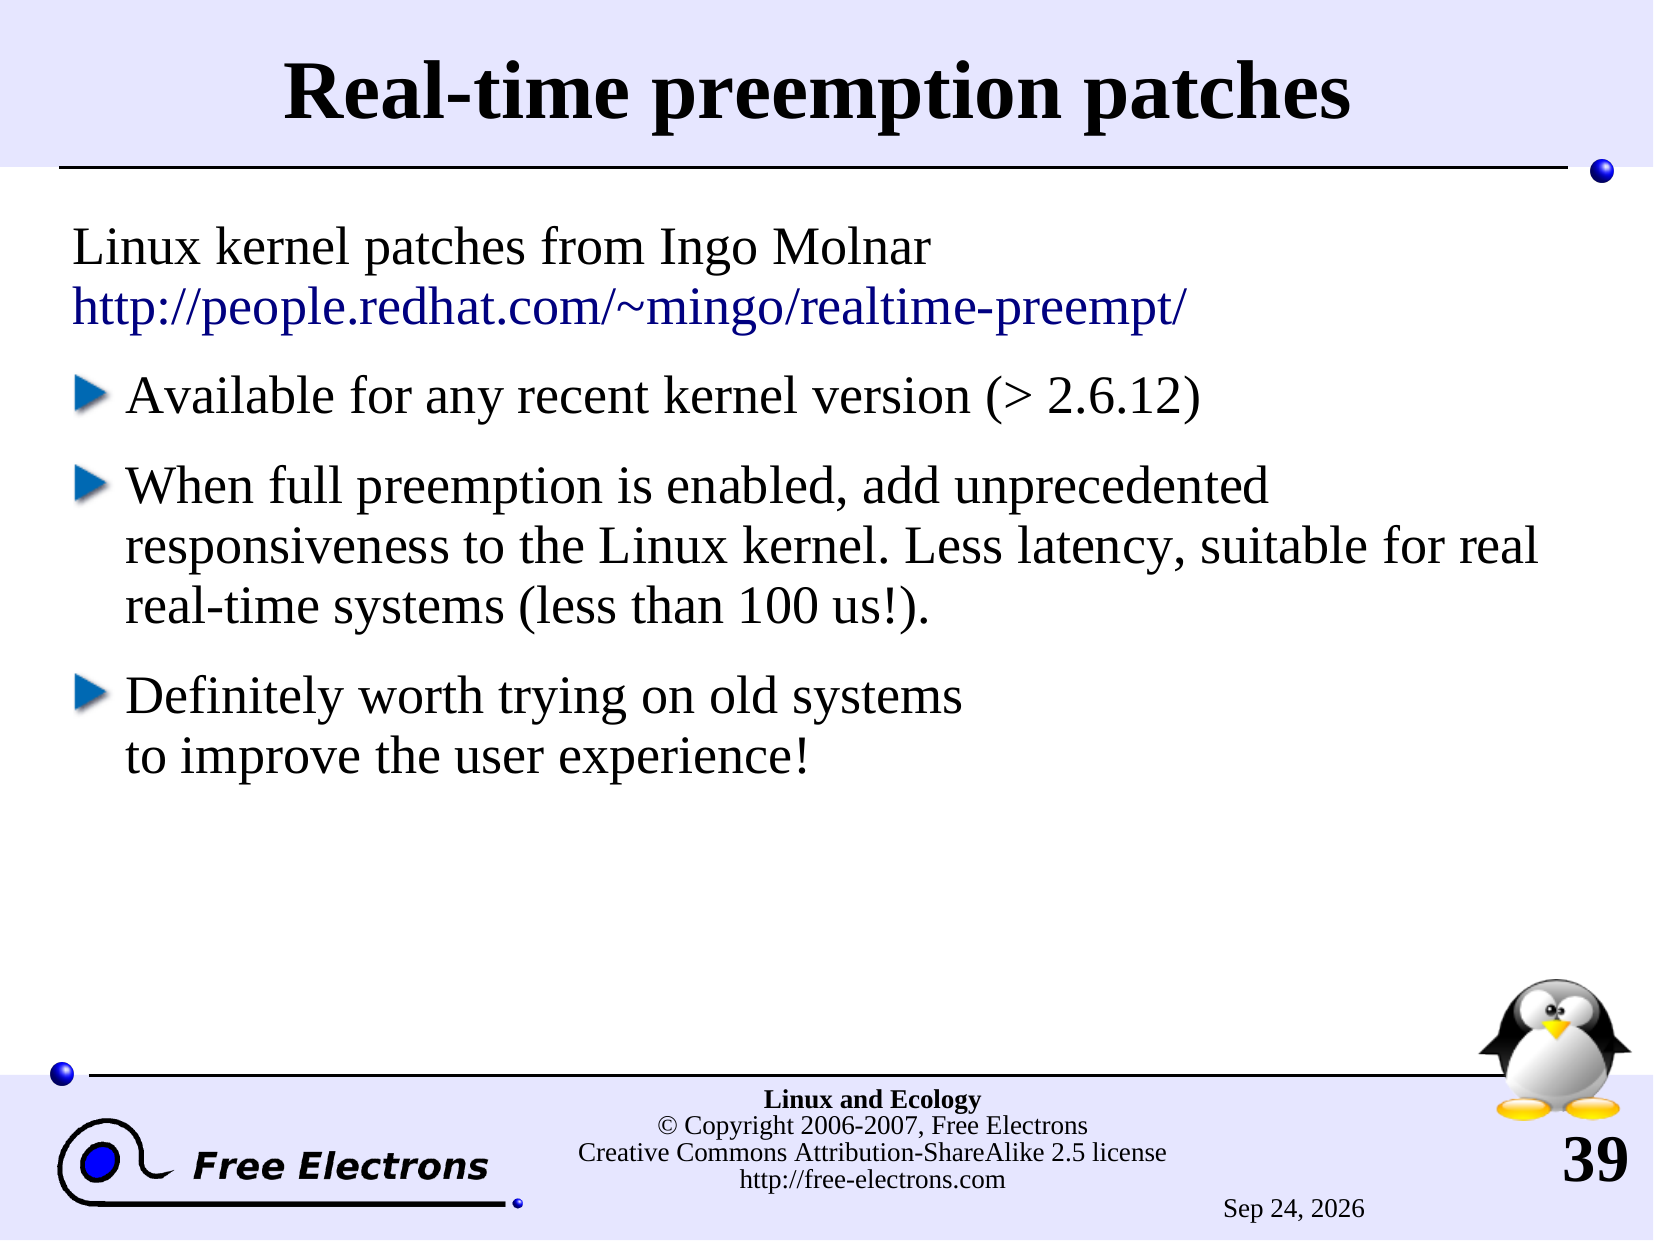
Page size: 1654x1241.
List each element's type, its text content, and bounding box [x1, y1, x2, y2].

list Linux kernel patches from Ingo Molnar http://people.redhat.com/~mingo/realtime-preempt/ Available for any recent kernel version (> 2.6.12) When full preemption is enabled, add unprecedented responsiveness to the Linux kernel. Less latency, suitable for real real-time systems (less than 100 us!). Definitely worth trying on old systems to improve the user experience! [54, 216, 1574, 1066]
picture [50, 1107, 527, 1216]
title Real-time preemption patches [33, 29, 1604, 153]
picture [1476, 979, 1634, 1121]
